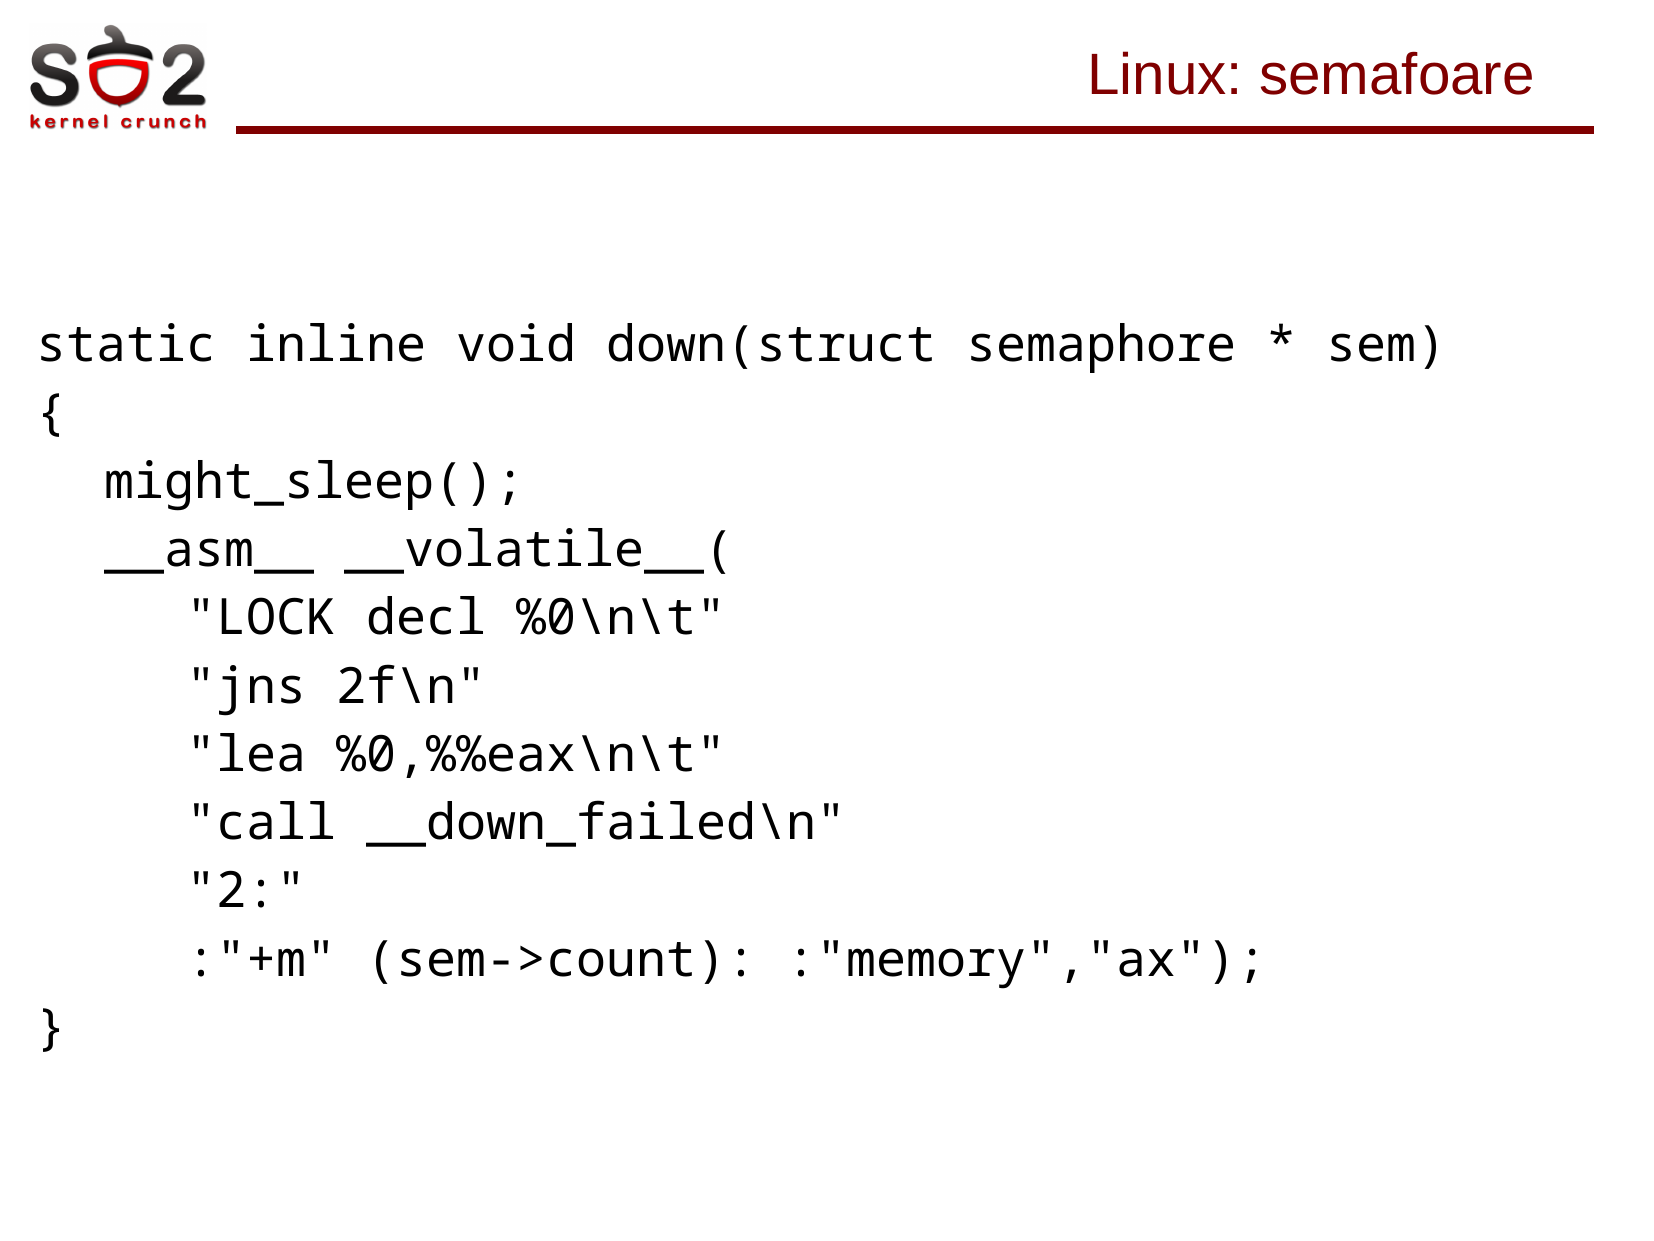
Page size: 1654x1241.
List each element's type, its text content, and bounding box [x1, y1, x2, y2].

picture [29, 23, 123, 130]
list static inline void down(struct semaphore * sem) { might_sleep(); __asm__ __volatile__( "LOCK decl %0\n\t" "jns 2f\n" "lea %0,%%eax\n\t" "call __down_failed\n" "2:" :"+m" (sem->count): :"memory","ax"); } [18, 331, 1654, 1134]
title Linux: semafoare [123, 0, 1536, 148]
